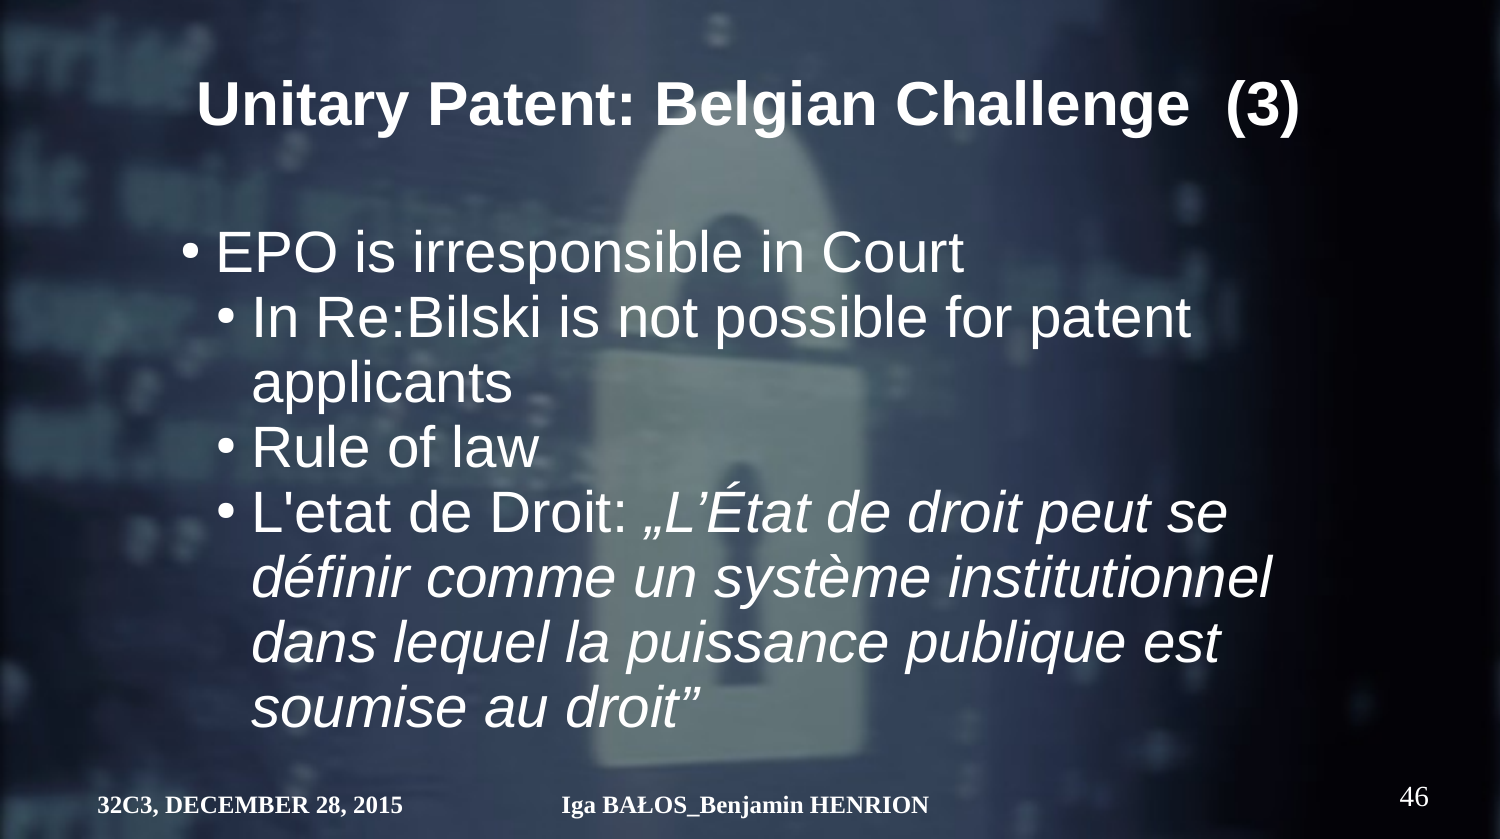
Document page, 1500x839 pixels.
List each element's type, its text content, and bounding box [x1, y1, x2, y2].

text_box EPO is irresponsible in Court In Re:Bilski is not possible for patent applicants Rule of law L'etat de Droit: „L’État de droit peut se définir comme un système institutionnel dans lequel la puissance publique est soumise au droit” [165, 212, 1347, 748]
title Unitary Patent: Belgian Challenge (3) [74, 33, 1425, 174]
picture [0, 0, 1500, 839]
